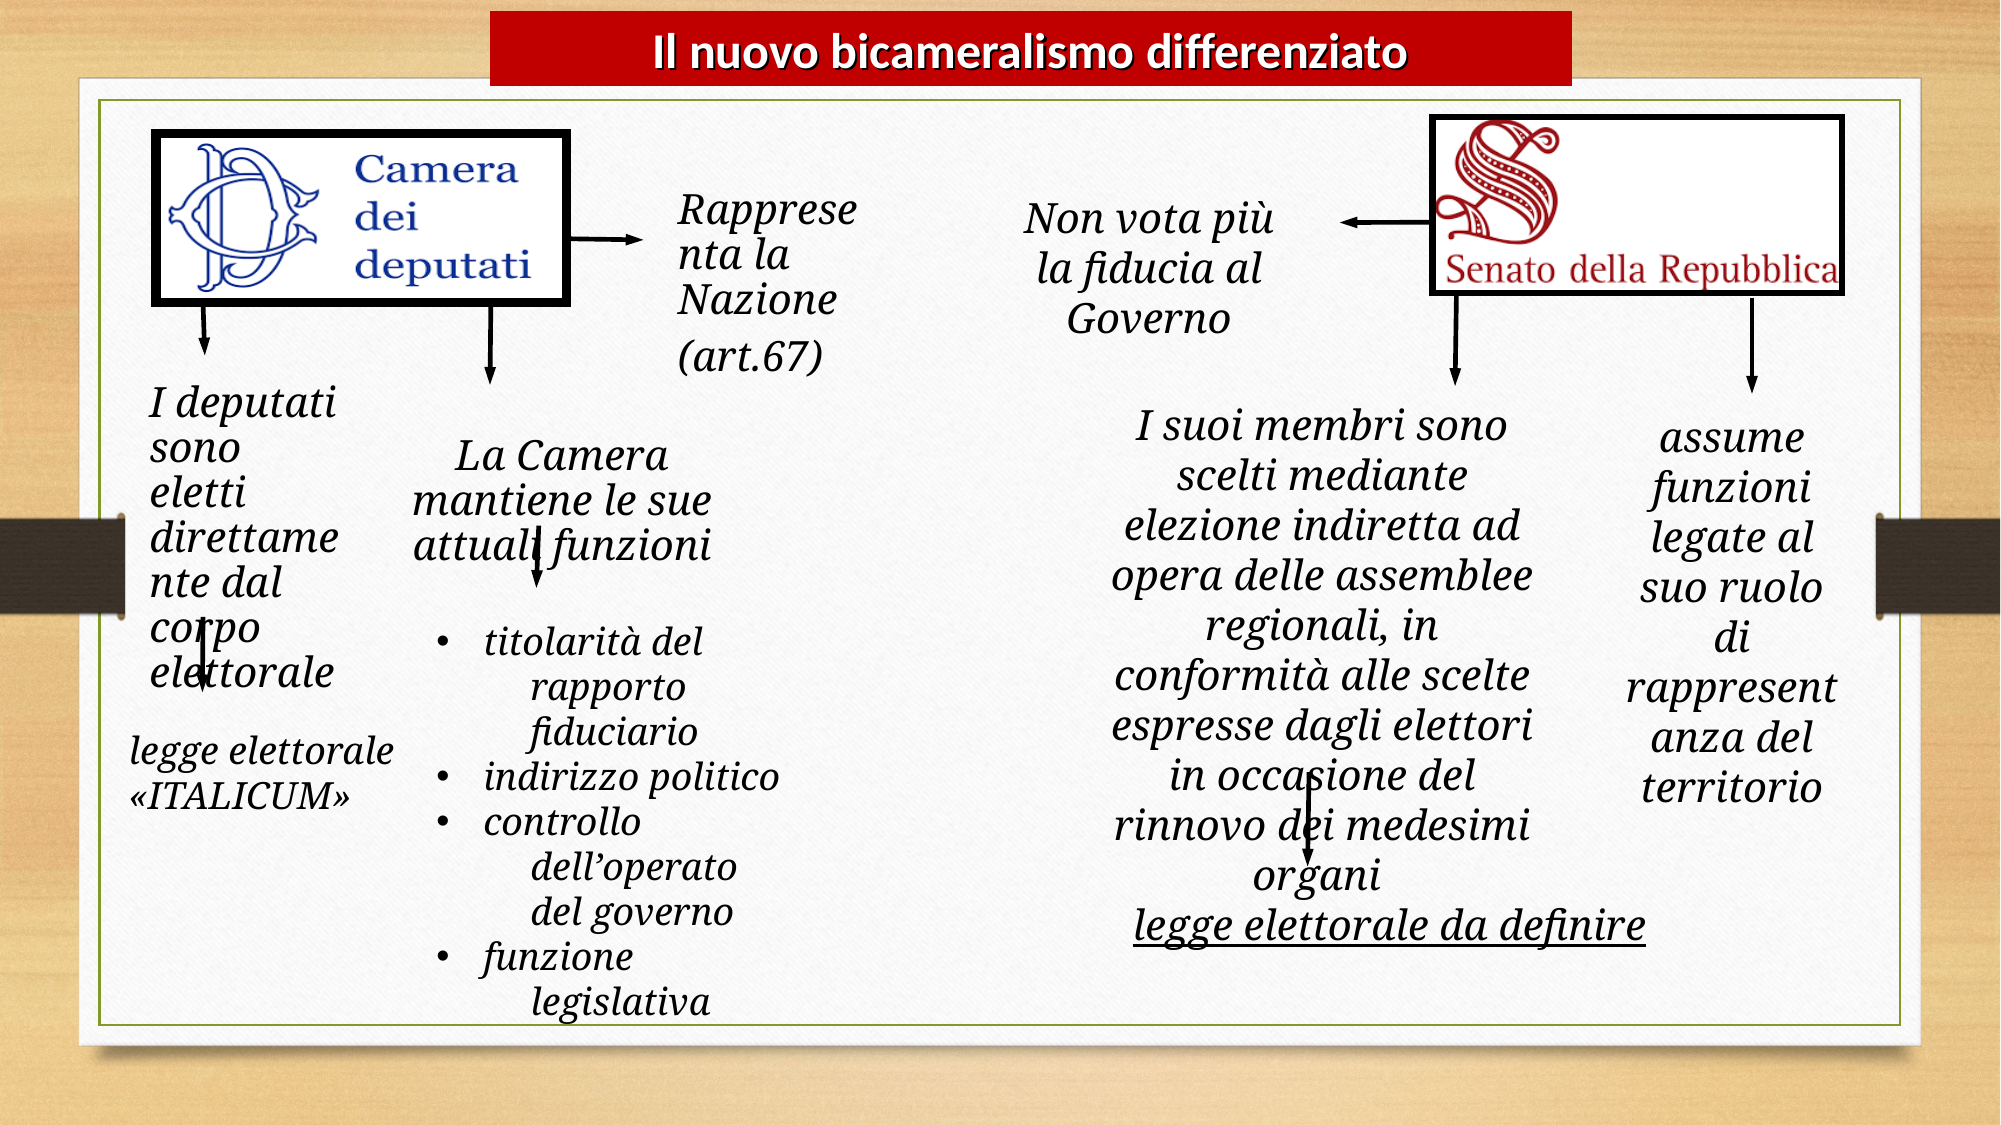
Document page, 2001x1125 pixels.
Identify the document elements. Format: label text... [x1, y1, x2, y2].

text_box I suoi membri sono scelti mediante elezione indiretta ad opera delle assemblee regionali, in conformità alle scelte espresse dagli elettori in occasione del rinnovo dei medesimi organi [1094, 391, 1550, 906]
text_box assume funzioni legate al suo ruolo di rappresentanza del territorio [1605, 404, 1859, 819]
picture [160, 138, 562, 298]
text_box legge elettorale «ITALICUM» [114, 720, 422, 825]
text_box legge elettorale da definire [1118, 892, 1661, 957]
text_box Non vota più la fiducia al Governo [1001, 184, 1297, 349]
text_box Rappresenta la Nazione (art.67) [663, 181, 878, 388]
picture [1435, 119, 1839, 291]
text_box titolarità del rapporto fiduciario indirizzo politico controllo dell’operato del governo funzione legislativa [422, 610, 810, 1030]
text_box La Camera mantiene le sue attuali funzioni [386, 427, 738, 577]
text_box I deputati sono eletti direttamente dal corpo elettorale [134, 374, 357, 704]
text_box Il nuovo bicameralismo differenziato [490, 11, 1572, 86]
